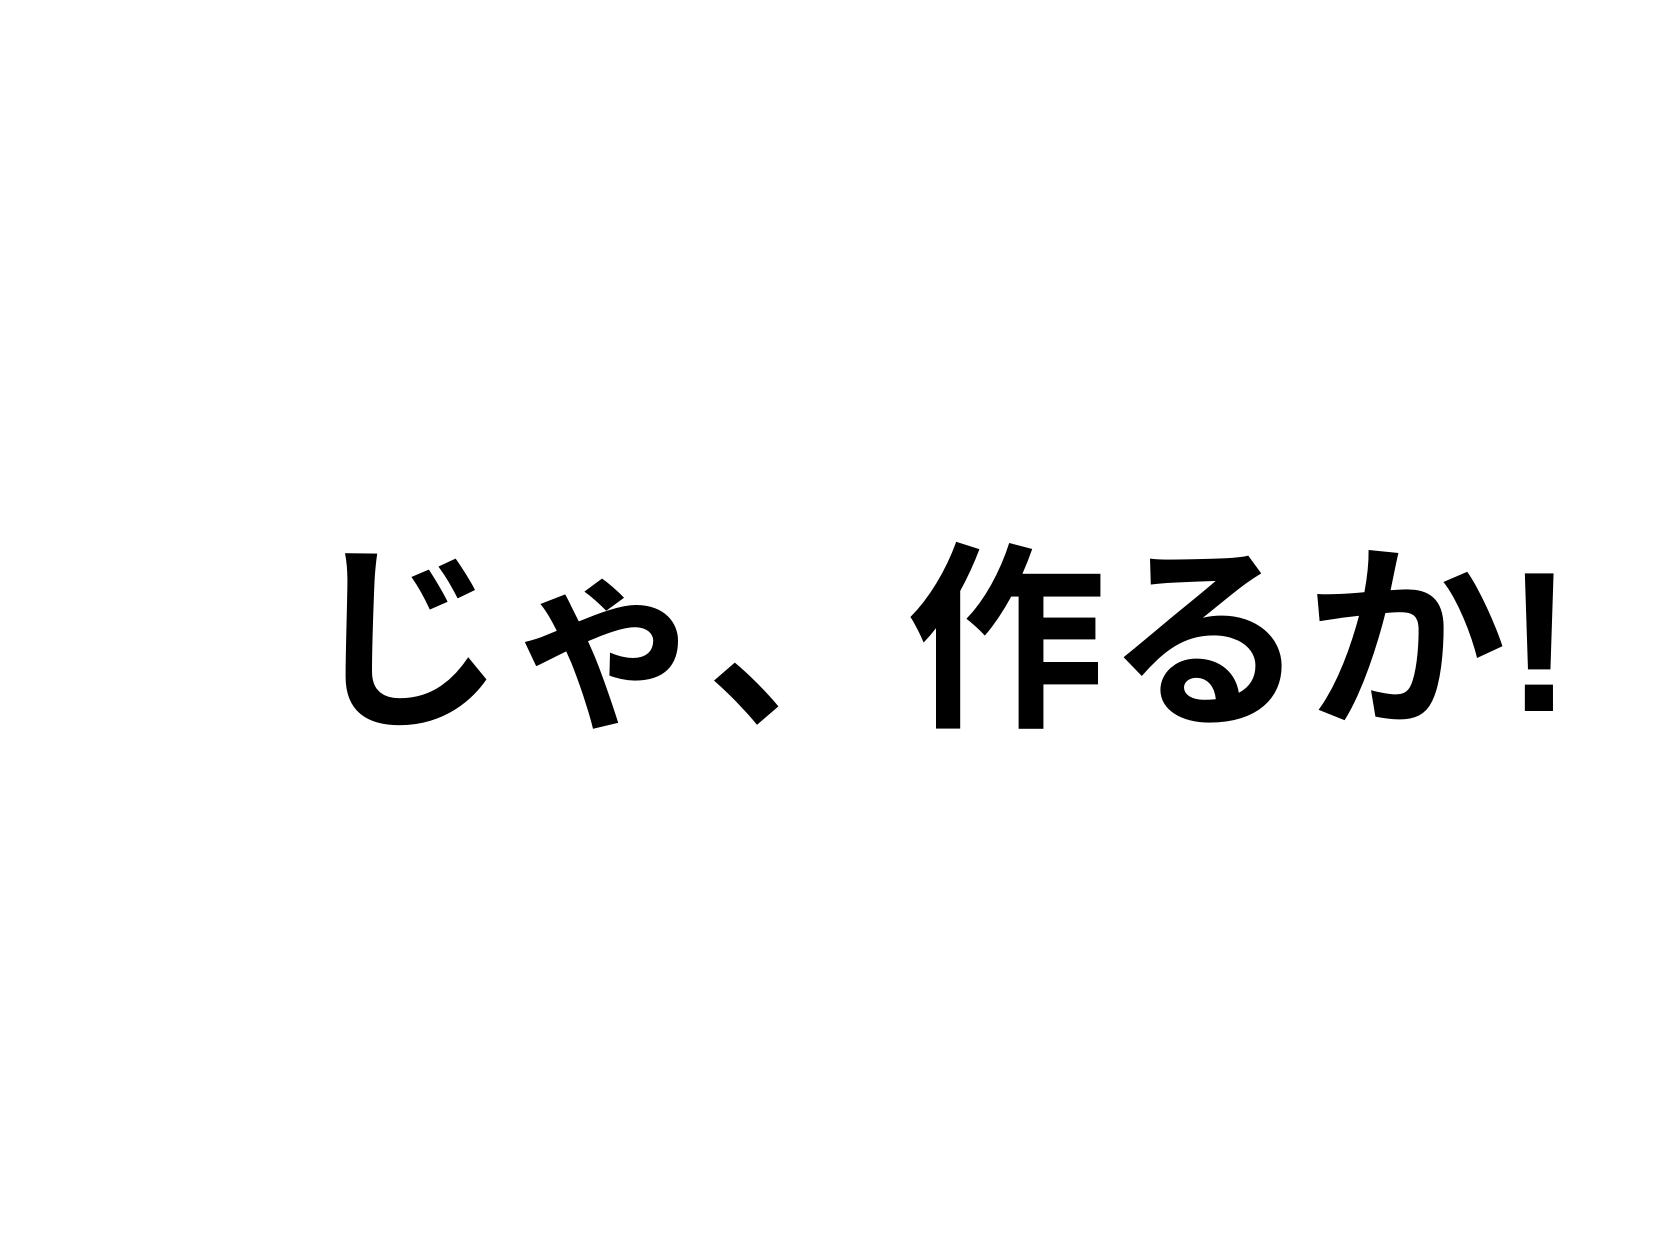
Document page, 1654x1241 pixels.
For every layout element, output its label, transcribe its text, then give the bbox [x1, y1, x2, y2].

text_box じゃ、作るか! [292, 472, 1379, 711]
